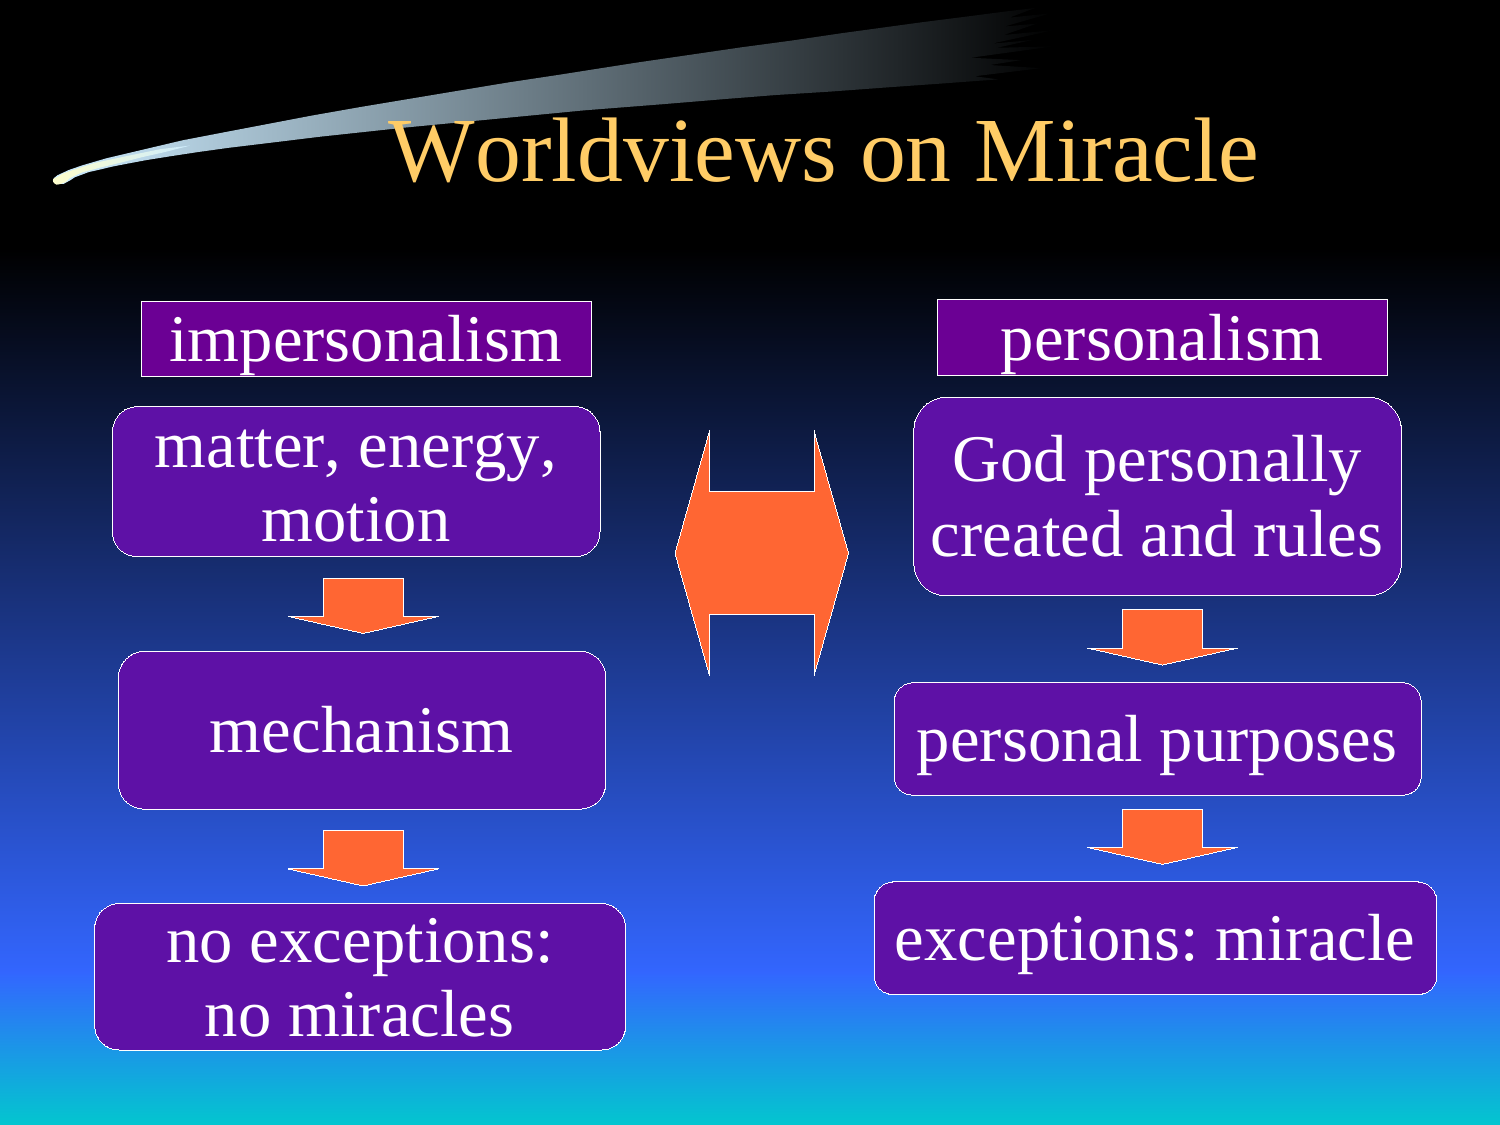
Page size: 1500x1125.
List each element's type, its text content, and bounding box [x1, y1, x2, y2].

text_box exceptions: miracle [874, 881, 1437, 995]
text_box no exceptions: no miracles [94, 903, 626, 1051]
text_box [288, 830, 439, 886]
text_box God personally created and rules [913, 397, 1402, 596]
text_box matter, energy, motion [112, 406, 601, 557]
title Worldviews on Miracle [187, 56, 1463, 244]
text_box mechanism [118, 651, 606, 810]
text_box [675, 430, 849, 676]
text_box [1087, 809, 1238, 865]
text_box personal purposes [894, 682, 1422, 796]
text_box impersonalism [141, 301, 592, 377]
text_box [1087, 609, 1238, 666]
text_box [288, 578, 439, 634]
text_box personalism [937, 299, 1388, 376]
